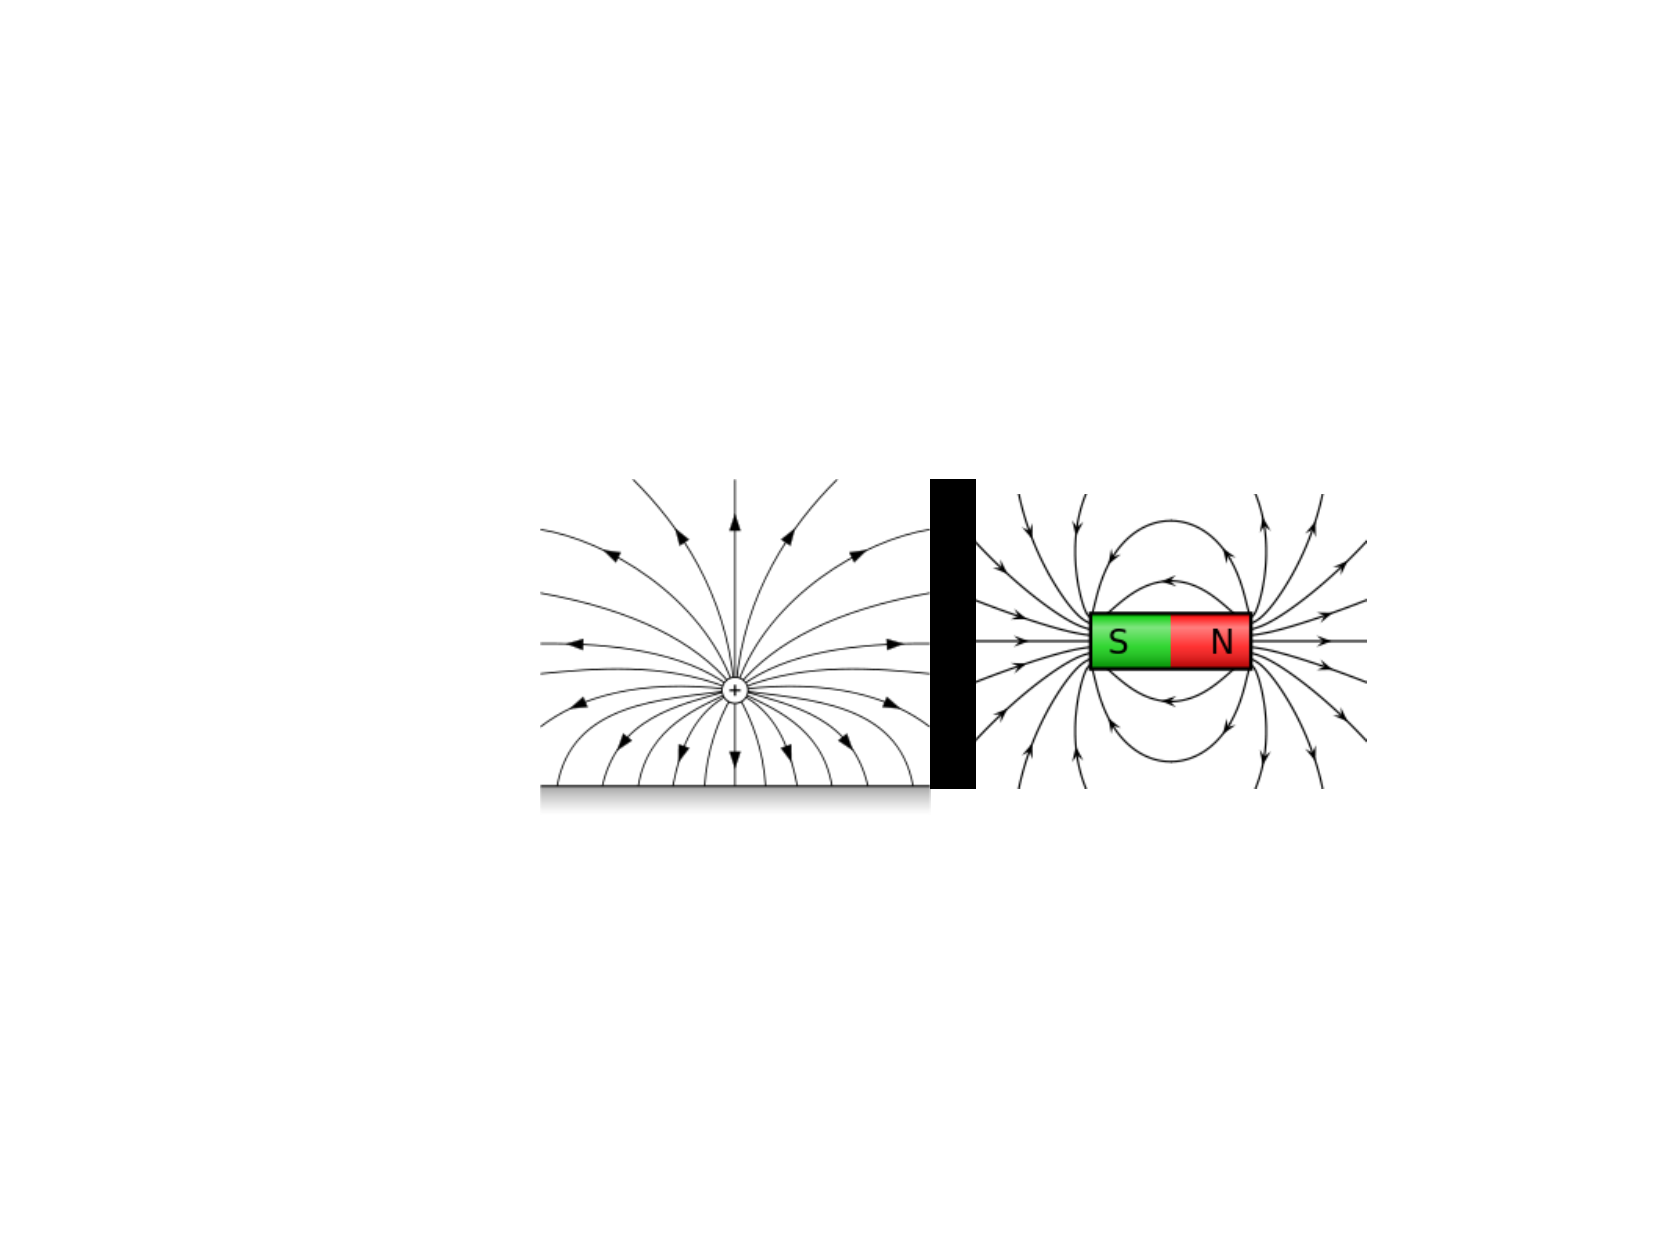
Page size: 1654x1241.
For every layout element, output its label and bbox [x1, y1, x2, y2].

picture [976, 494, 1367, 789]
picture [540, 479, 931, 815]
text_box [930, 479, 976, 789]
